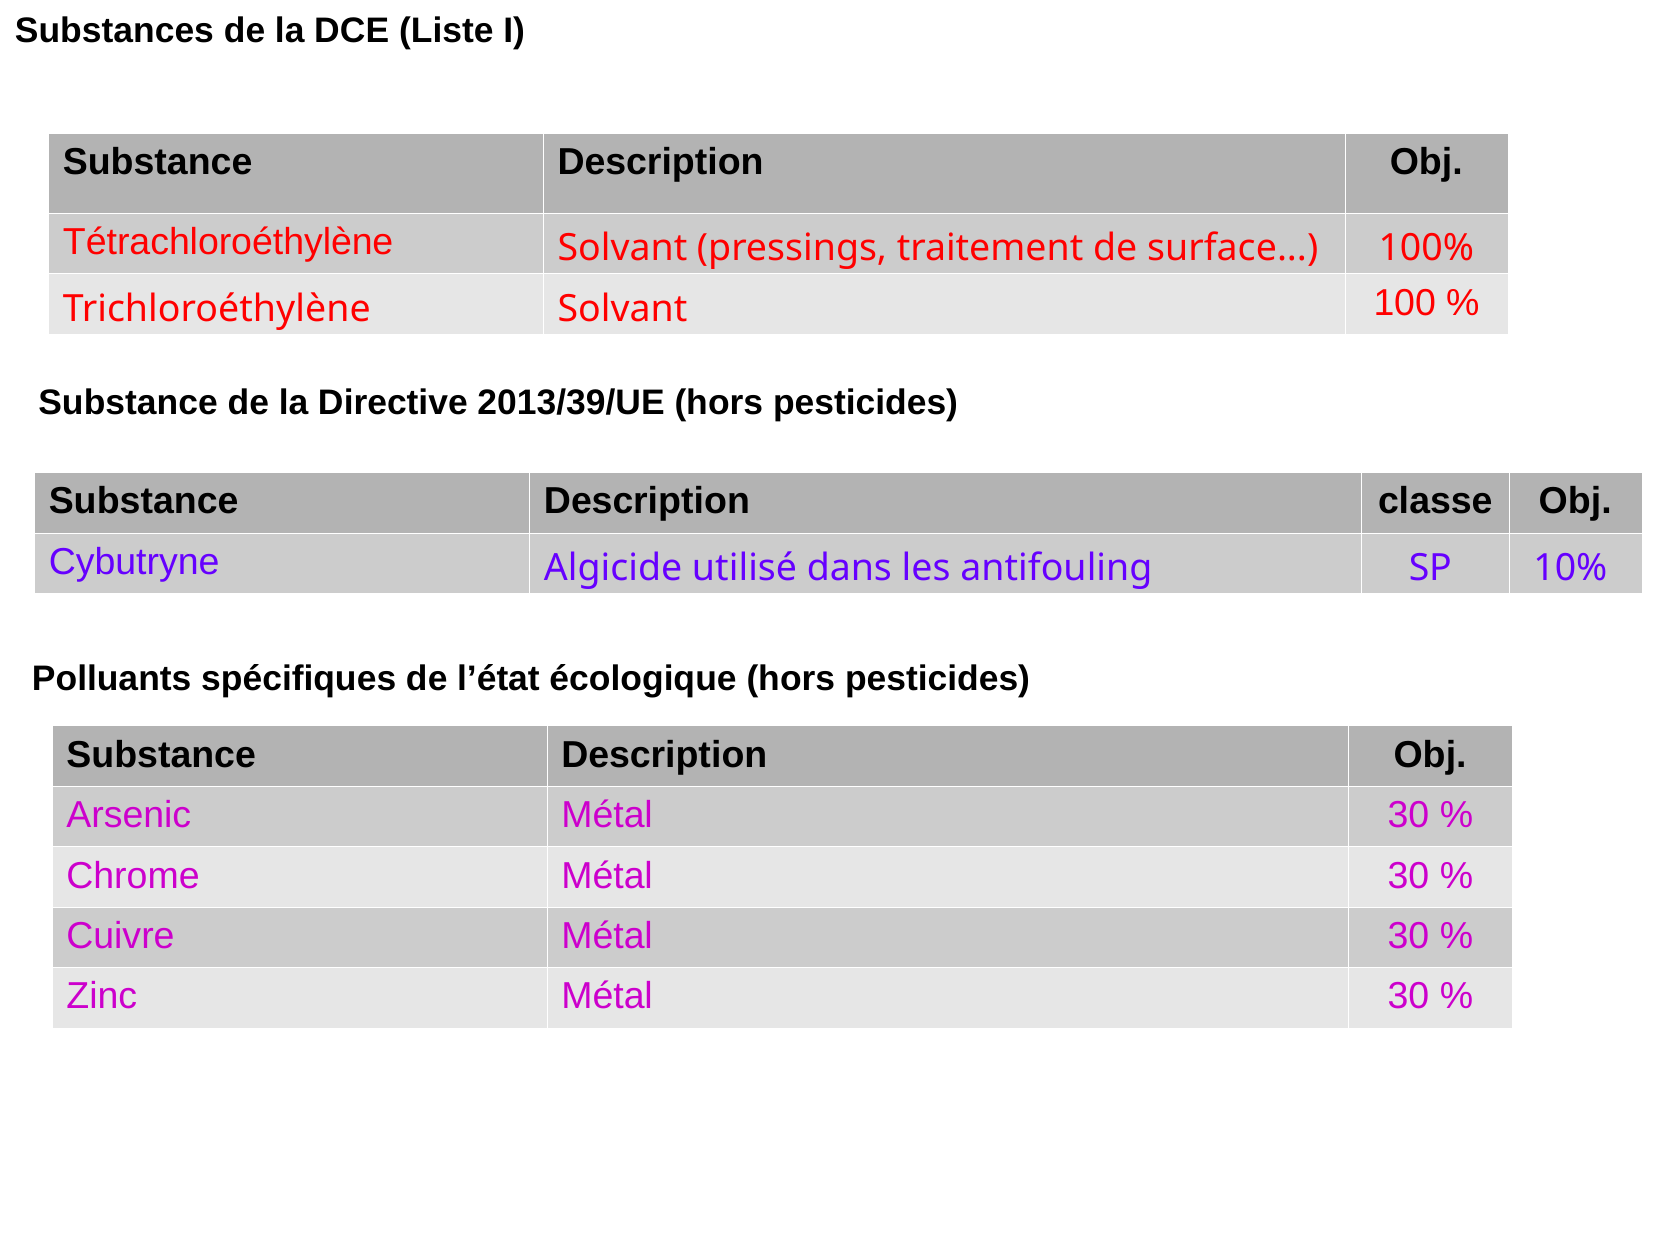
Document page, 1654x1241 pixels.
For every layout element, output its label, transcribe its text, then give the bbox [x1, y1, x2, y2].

table_cell Métal [548, 968, 1348, 1028]
table_cell 30 % [1349, 908, 1512, 967]
table_header classe [1362, 473, 1509, 533]
table_cell Métal [548, 847, 1348, 907]
table_cell Métal [548, 787, 1348, 846]
table_header Obj. [1349, 726, 1512, 786]
table_header Description [548, 726, 1348, 786]
table_cell Algicide utilisé dans les antifouling [530, 534, 1361, 593]
table_cell Métal [548, 908, 1348, 967]
table_cell Tétrachloroéthylène [49, 214, 543, 273]
table_cell Chrome [53, 847, 547, 907]
table_cell 30 % [1349, 847, 1512, 907]
table_cell 30 % [1349, 787, 1512, 846]
table_header Substance [49, 134, 543, 213]
table_cell Cybutryne [35, 534, 529, 593]
text_box Substances de la DCE (Liste I) [0, 0, 1501, 63]
table_header Obj. [1346, 134, 1508, 213]
table_cell Zinc [53, 968, 547, 1028]
table_header Description [544, 134, 1345, 213]
table_cell Solvant (pressings, traitement de surface...) [544, 214, 1345, 273]
table_cell 30 % [1349, 968, 1512, 1028]
table_cell Arsenic [53, 787, 547, 846]
table_cell Trichloroéthylène [49, 274, 543, 334]
table_cell 100% [1346, 214, 1508, 273]
table_header Description [530, 473, 1361, 533]
table_cell 10% [1510, 534, 1642, 593]
text_box Polluants spécifiques de l’état écologique (hors pesticides) [17, 647, 1518, 711]
table_header Obj. [1510, 473, 1642, 533]
table_cell 100 % [1346, 274, 1508, 334]
text_box Substance de la Directive 2013/39/UE (hors pesticides) [23, 372, 1524, 435]
table_header Substance [53, 726, 547, 786]
table_cell Cuivre [53, 908, 547, 967]
table_header Substance [35, 473, 529, 533]
table_cell Solvant [544, 274, 1345, 334]
table_cell SP [1362, 534, 1509, 593]
